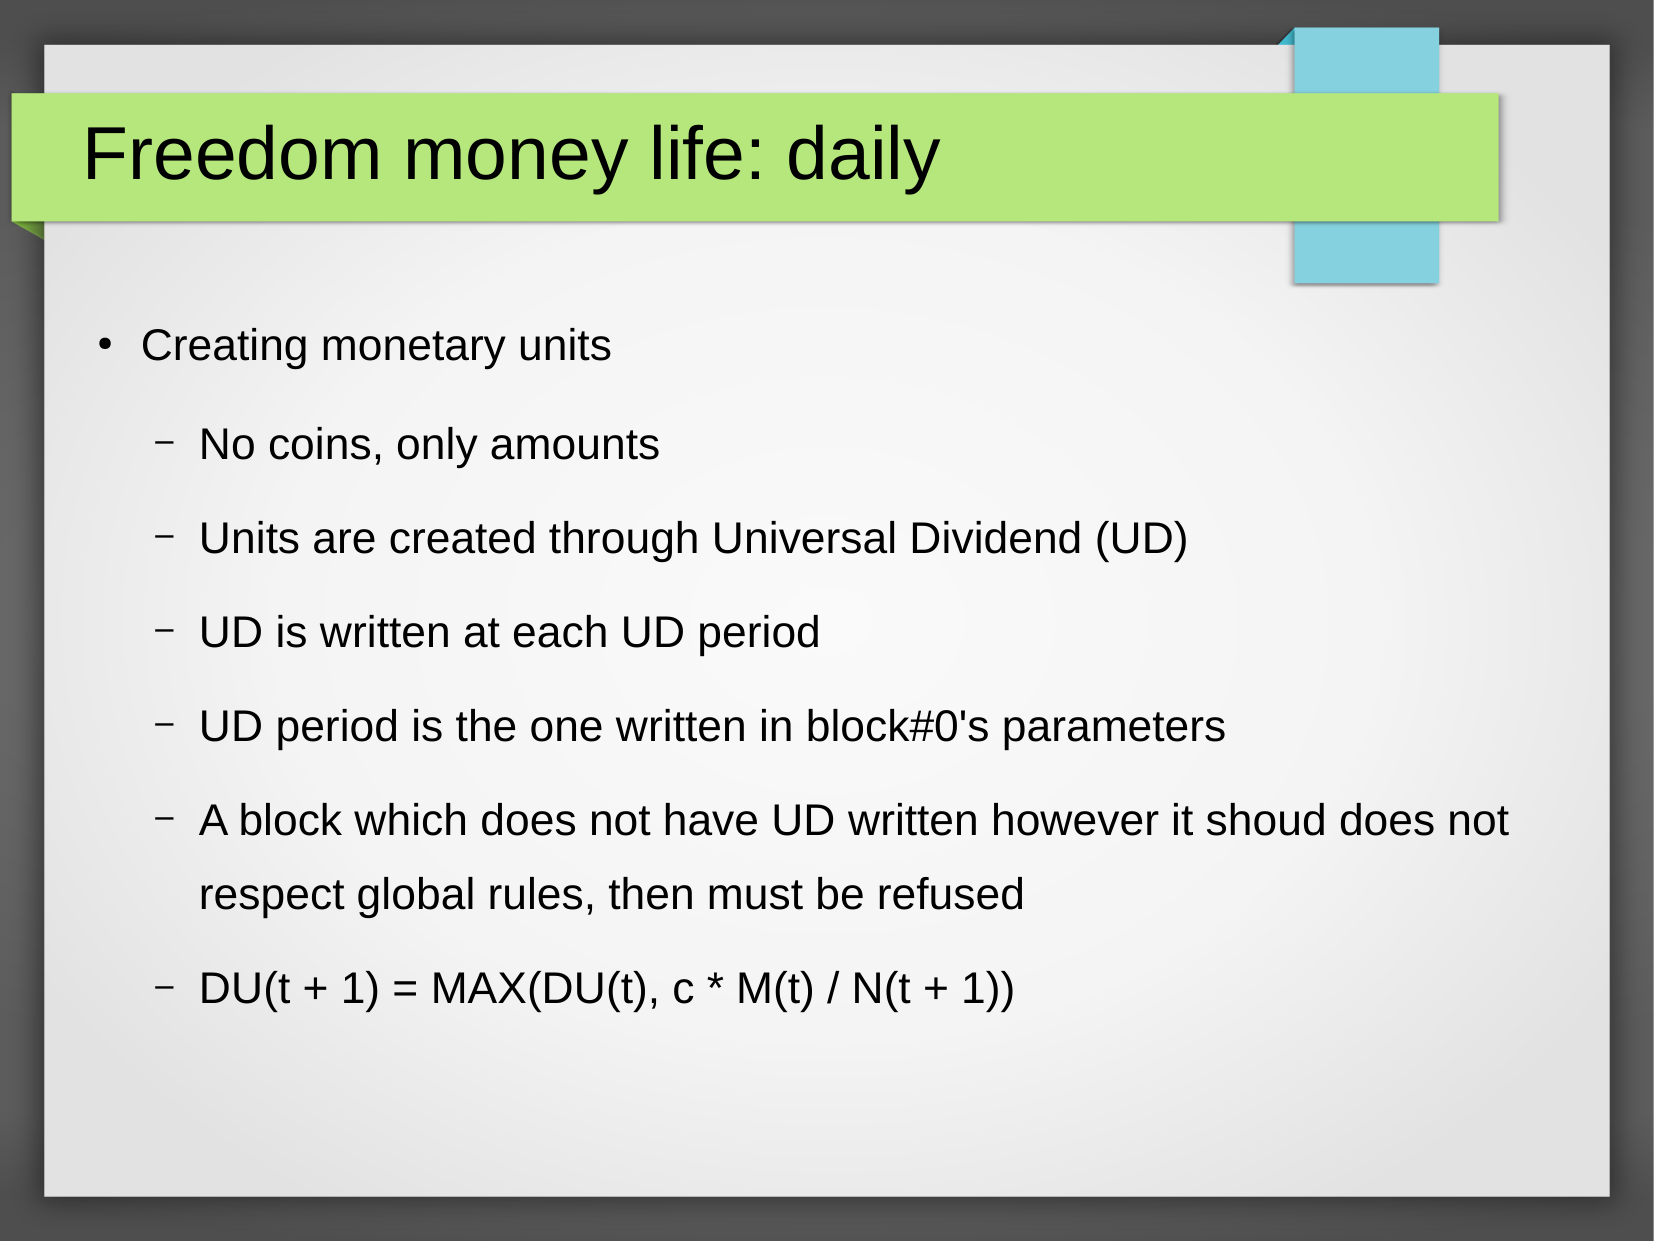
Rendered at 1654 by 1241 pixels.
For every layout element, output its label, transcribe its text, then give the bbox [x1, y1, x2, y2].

title Freedom money life: daily [82, 94, 1477, 213]
picture [0, 0, 1654, 1241]
list Creating monetary units No coins, only amounts Units are created through Universal Dividend (UD) UD is written at each UD period UD period is the one written in block#0's parameters A block which does not have UD written however it shoud does not respect global rules, then must be refused DU(t + 1) = MAX(DU(t), c * M(t) / N(t + 1)) [82, 295, 1571, 1015]
